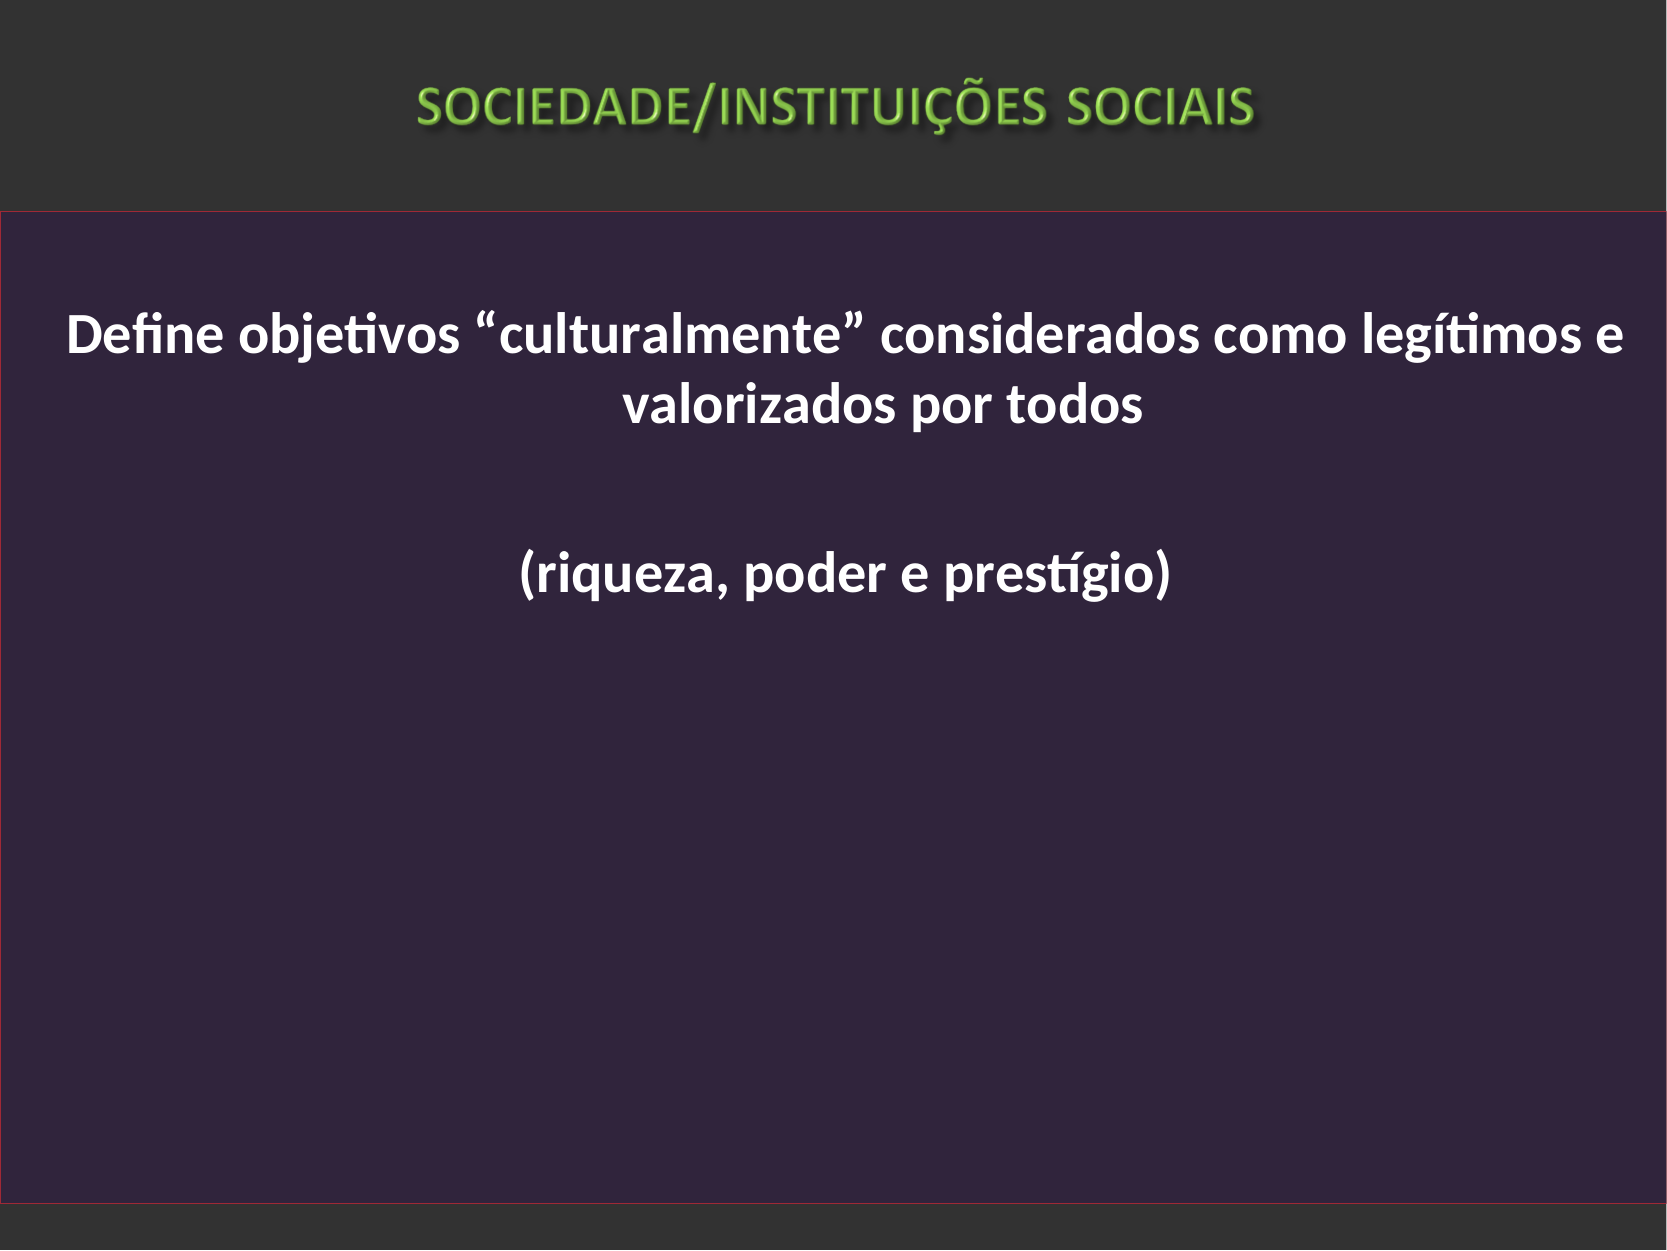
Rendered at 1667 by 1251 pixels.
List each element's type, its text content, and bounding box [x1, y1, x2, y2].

list Define objetivos “culturalmente” considerados como legítimos e valorizados por todos (riqueza, poder e prestígio) [0, 211, 1667, 1204]
text_box [0, 0, 1667, 211]
